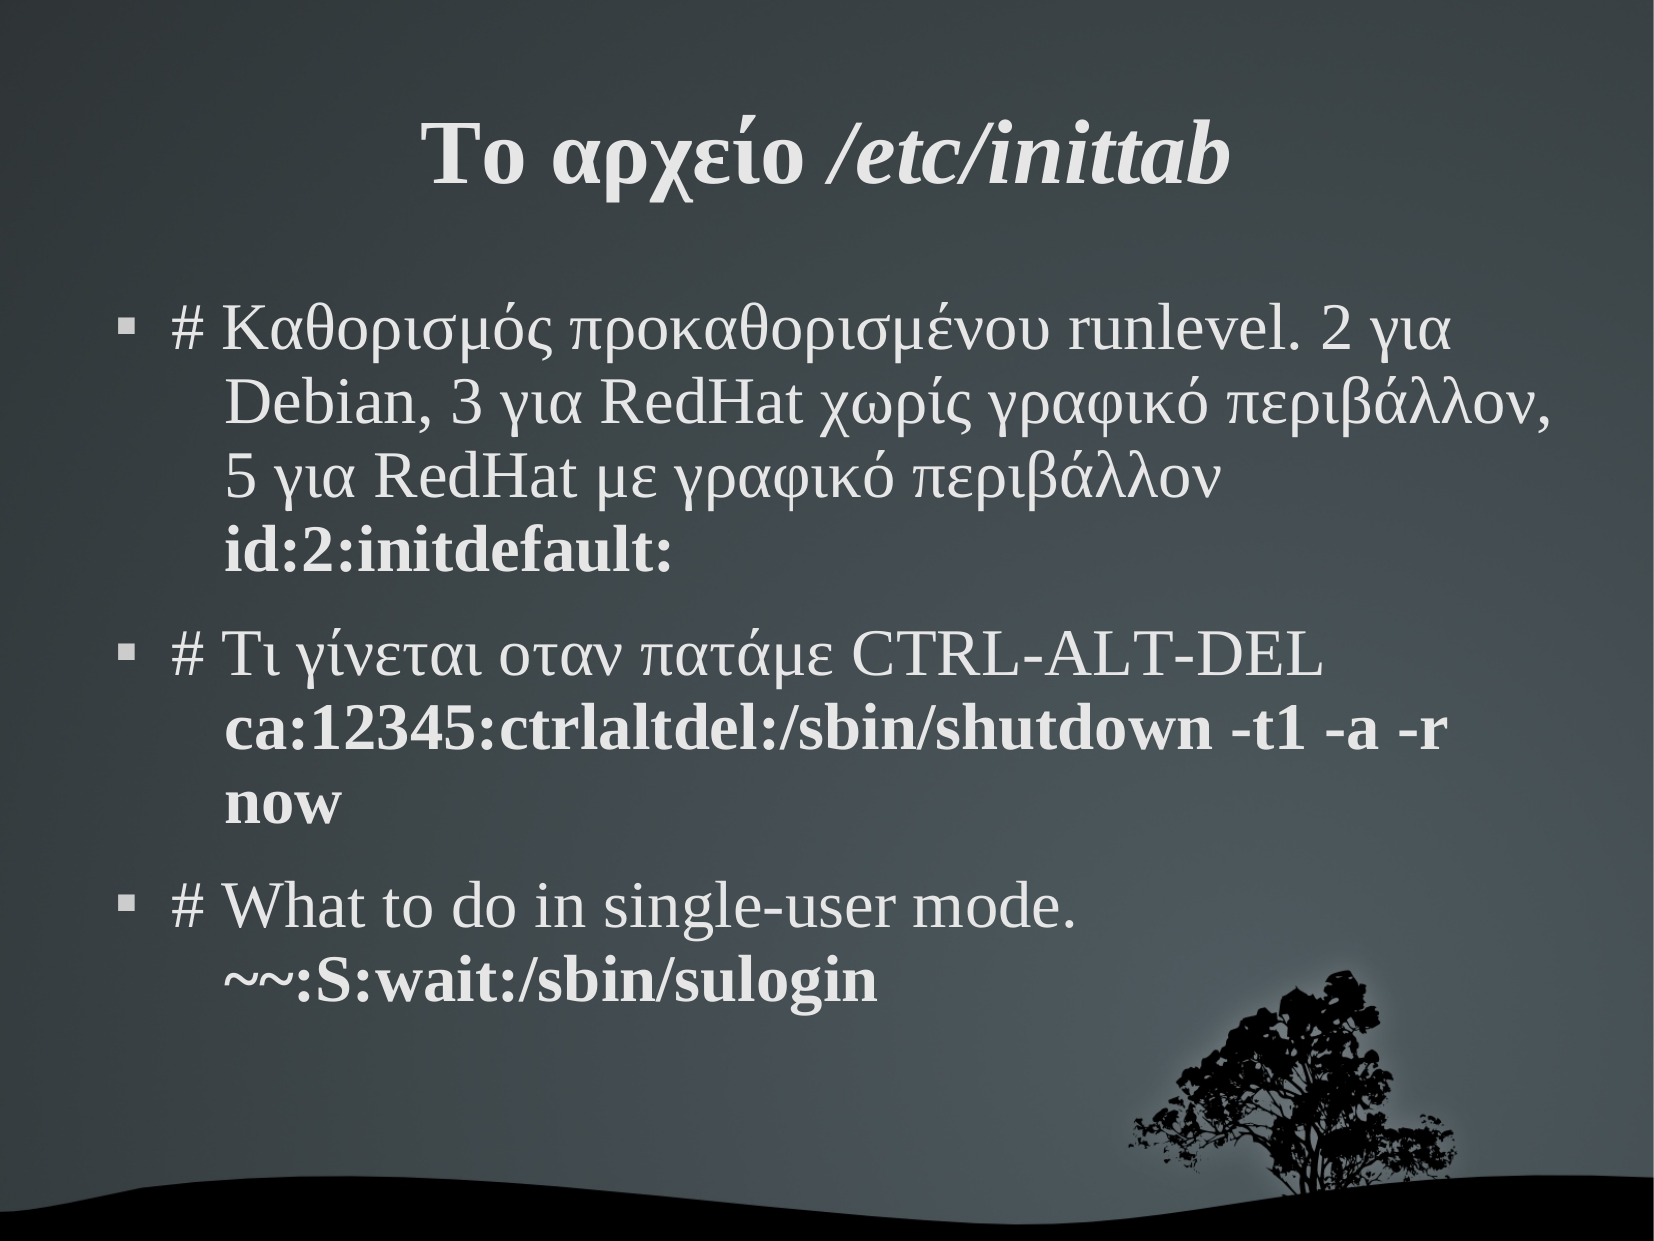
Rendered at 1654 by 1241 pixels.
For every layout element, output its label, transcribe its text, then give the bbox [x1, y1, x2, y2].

picture [0, 0, 1654, 1241]
title Το αρχείο /etc/inittab [82, 49, 1571, 257]
list # Καθορισμός προκαθορισμένου runlevel. 2 για Debian, 3 για RedHat χωρίς γραφικό περιβάλλον, 5 για RedHat με γραφικό περιβάλλον id:2:initdefault: # Τι γίνεται οταν πατάμε CTRL-ALT-DEL ca:12345:ctrlaltdel:/sbin/shutdown -t1 -a -r now # What to do in single-user mode. ~~:S:wait:/sbin/sulogin [82, 290, 1571, 1109]
